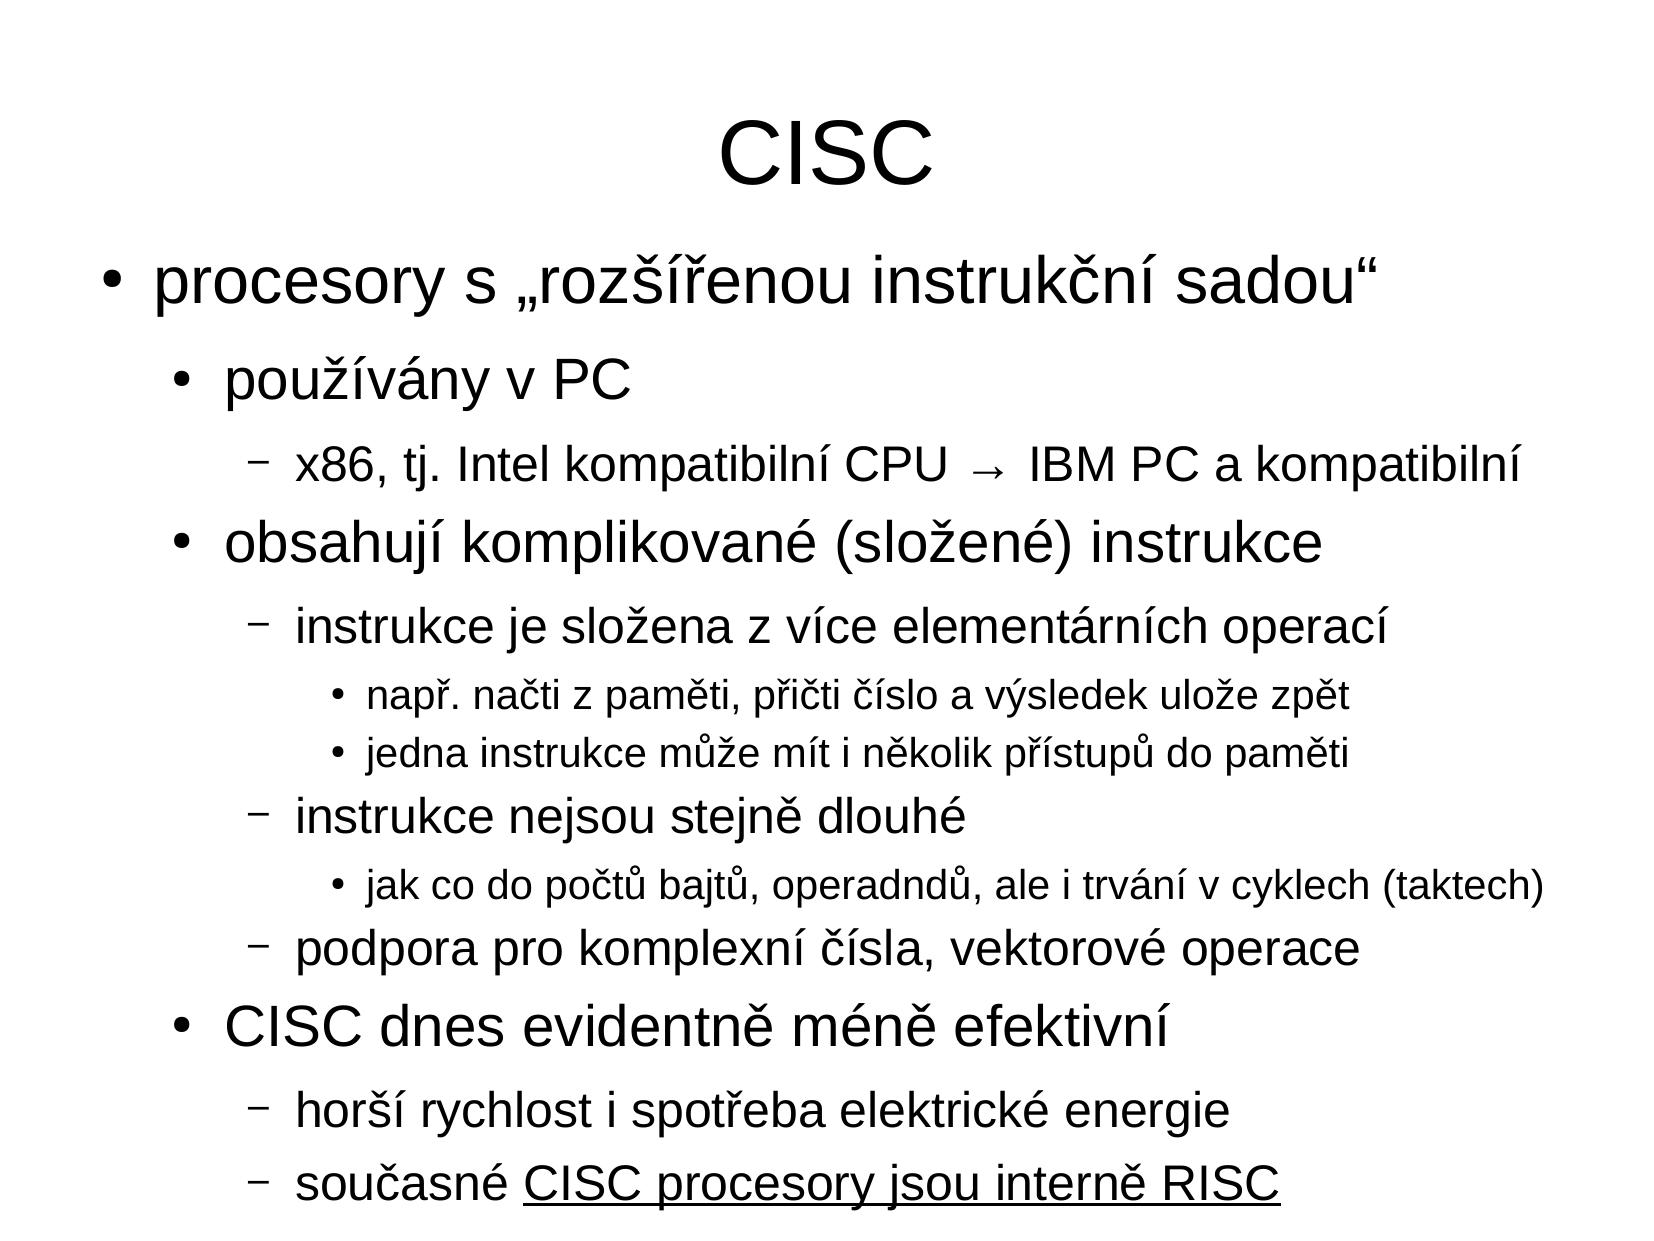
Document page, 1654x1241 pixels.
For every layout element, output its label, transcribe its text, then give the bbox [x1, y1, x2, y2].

list procesory s „rozšířenou instrukční sadou“ používány v PC x86, tj. Intel kompatibilní CPU → IBM PC a kompatibilní obsahují komplikované (složené) instrukce instrukce je složena z více elementárních operací např. načti z paměti, přičti číslo a výsledek ulože zpět jedna instrukce může mít i několik přístupů do paměti instrukce nejsou stejně dlouhé jak co do počtů bajtů, operadndů, ale i trvání v cyklech (taktech) podpora pro komplexní čísla, vektorové operace CISC dnes evidentně méně efektivní horší rychlost i spotřeba elektrické energie současné CISC procesory jsou interně RISC [82, 242, 1571, 1212]
title CISC [82, 56, 1571, 242]
